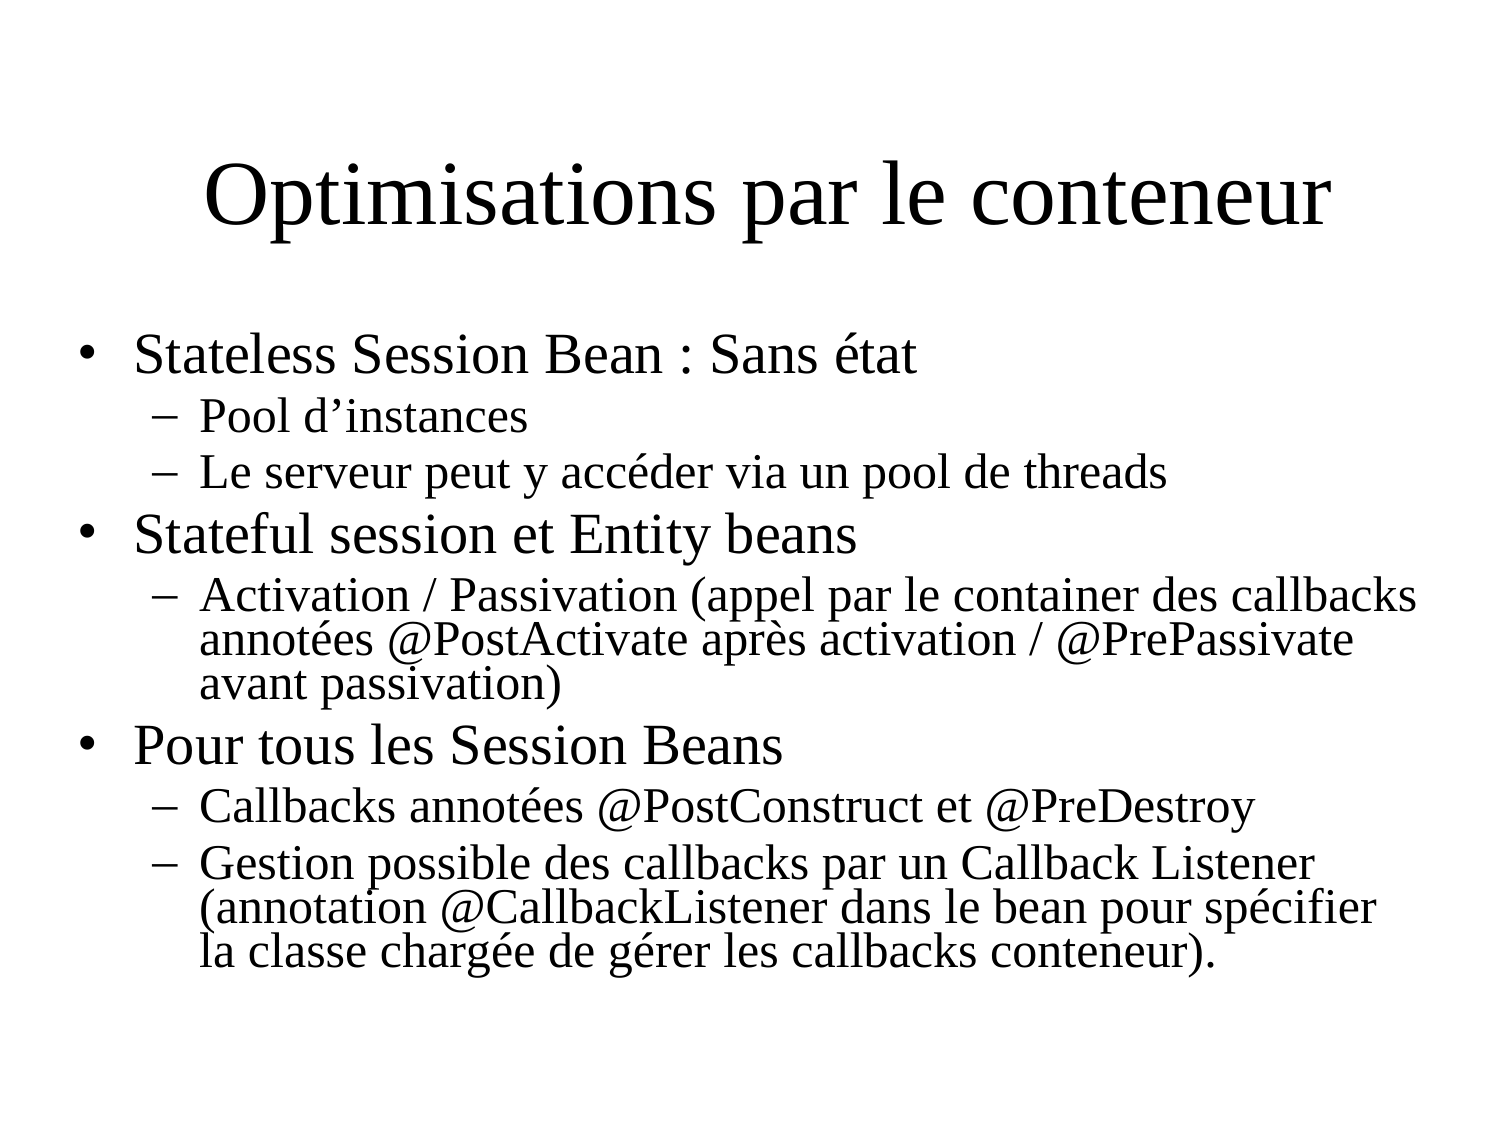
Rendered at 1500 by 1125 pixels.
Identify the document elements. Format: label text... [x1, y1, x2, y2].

list Stateless Session Bean : Sans état Pool d’instances Le serveur peut y accéder via un pool de threads Stateful session et Entity beans Activation / Passivation (appel par le container des callbacks annotées @PostActivate après activation / @PrePassivate avant passivation) Pour tous les Session Beans Callbacks annotées @PostConstruct et @PreDestroy Gestion possible des callbacks par un Callback Listener (annotation @CallbackListener dans le bean pour spécifier la classe chargée de gérer les callbacks conteneur). [62, 324, 1438, 1059]
title Optimisations par le conteneur [112, 99, 1425, 288]
